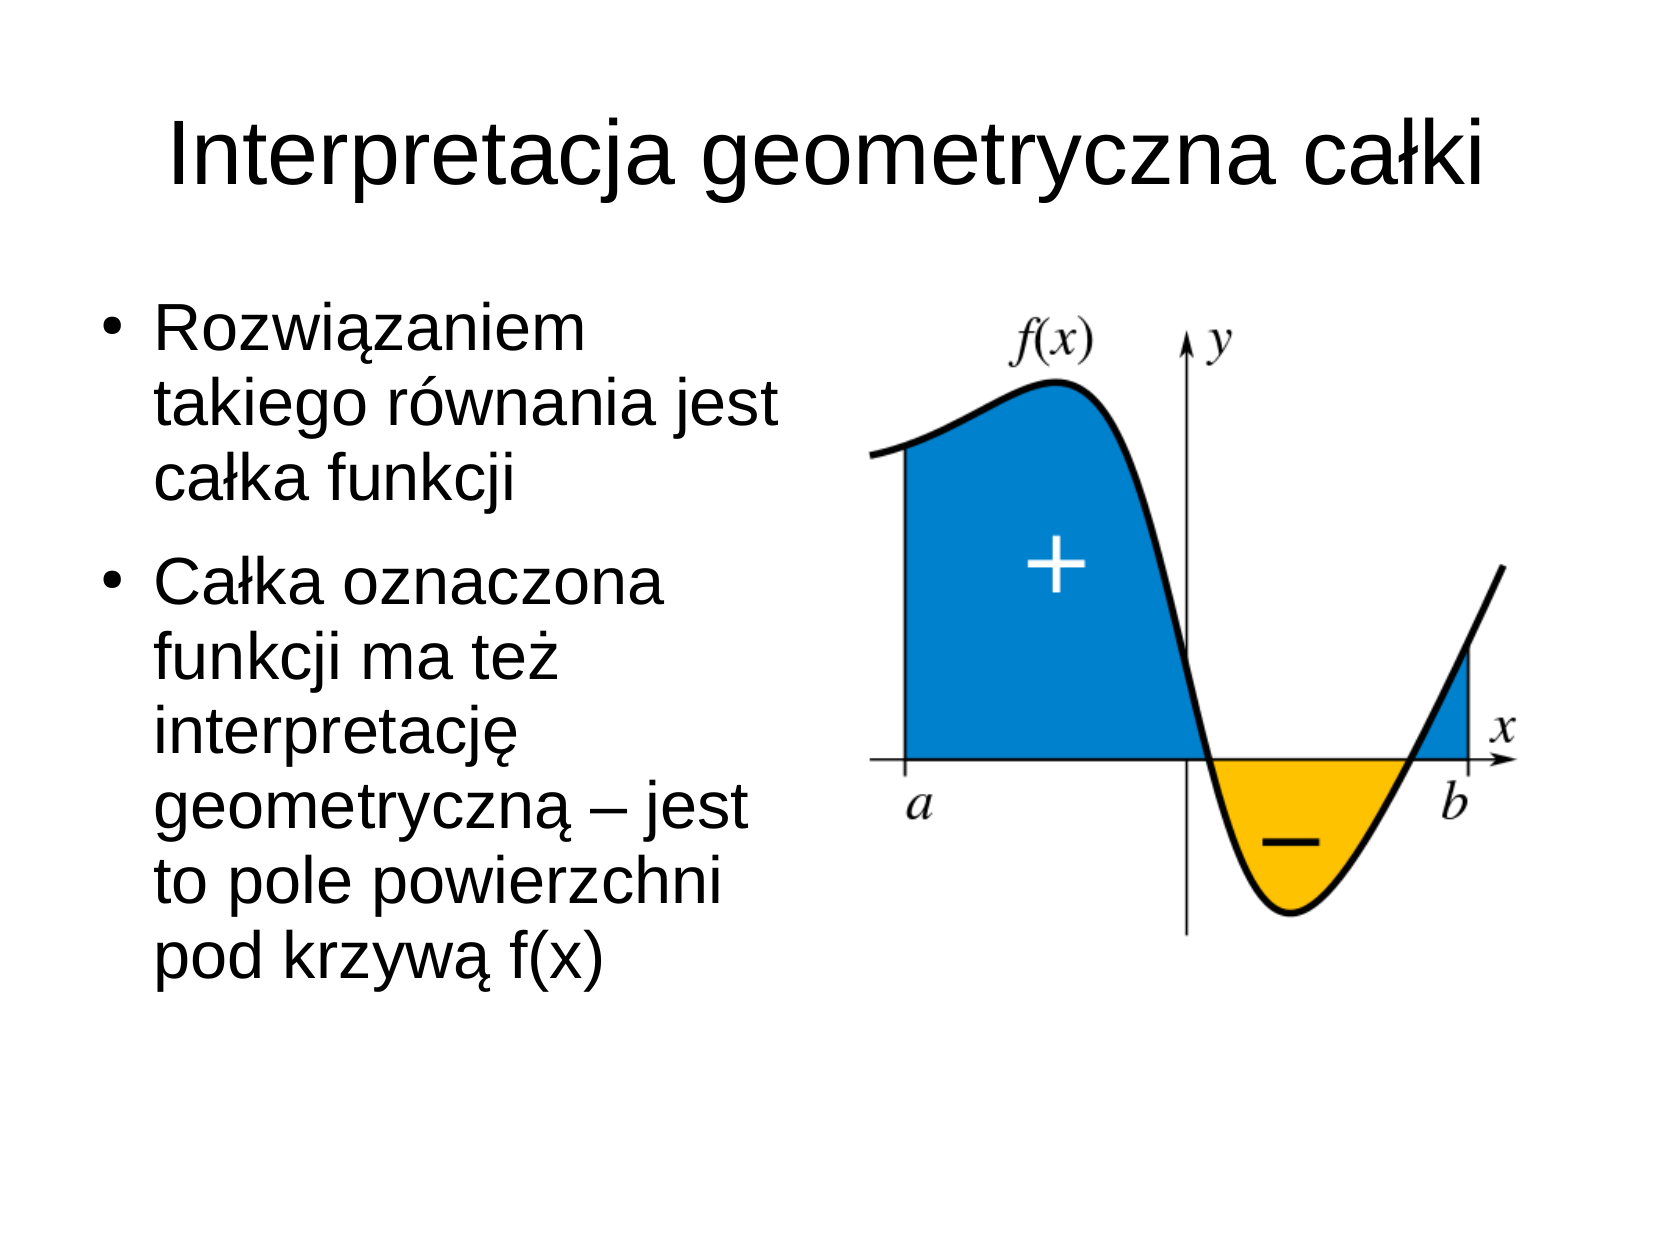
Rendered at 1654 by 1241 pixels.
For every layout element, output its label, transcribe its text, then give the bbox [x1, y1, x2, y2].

list Rozwiązaniem takiego równania jest całka funkcji Całka oznaczona funkcji ma też interpretację geometryczną – jest to pole powierzchni pod krzywą f(x) [82, 290, 809, 1010]
picture [845, 272, 1549, 976]
title Interpretacja geometryczna całki [82, 49, 1571, 257]
